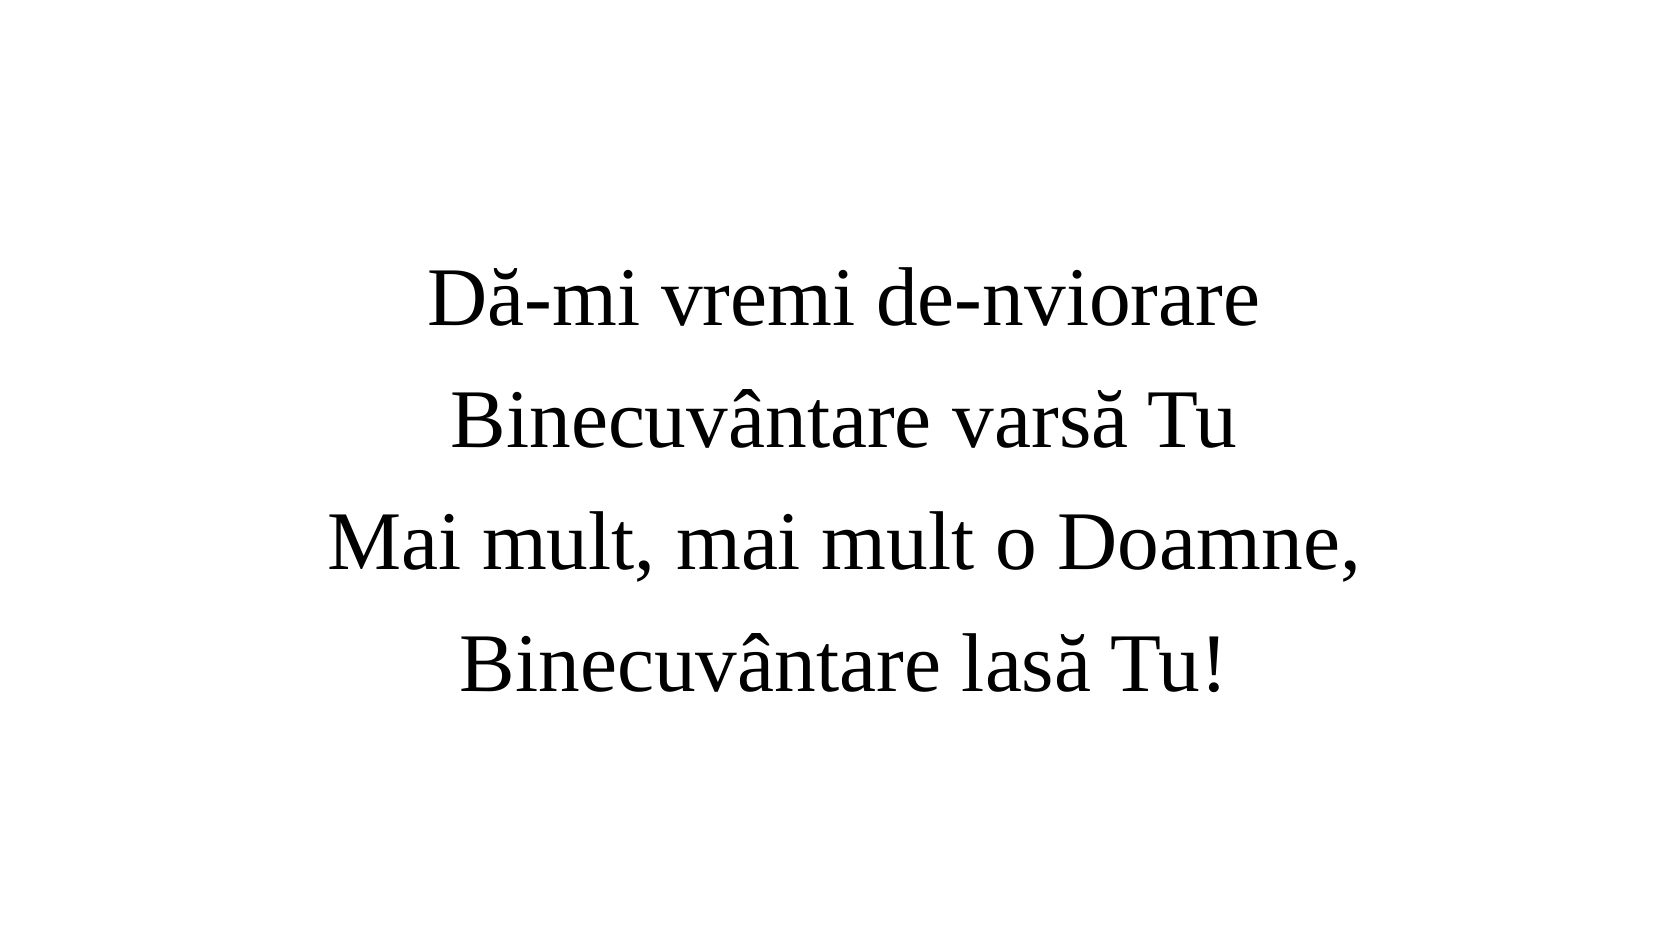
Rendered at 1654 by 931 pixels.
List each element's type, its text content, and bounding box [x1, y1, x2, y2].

subtitle Dă-mi vremi de-nviorare Binecuvântare varsă Tu Mai mult, mai mult o Doamne, Binecuvântare lasă Tu! [177, 241, 1512, 709]
